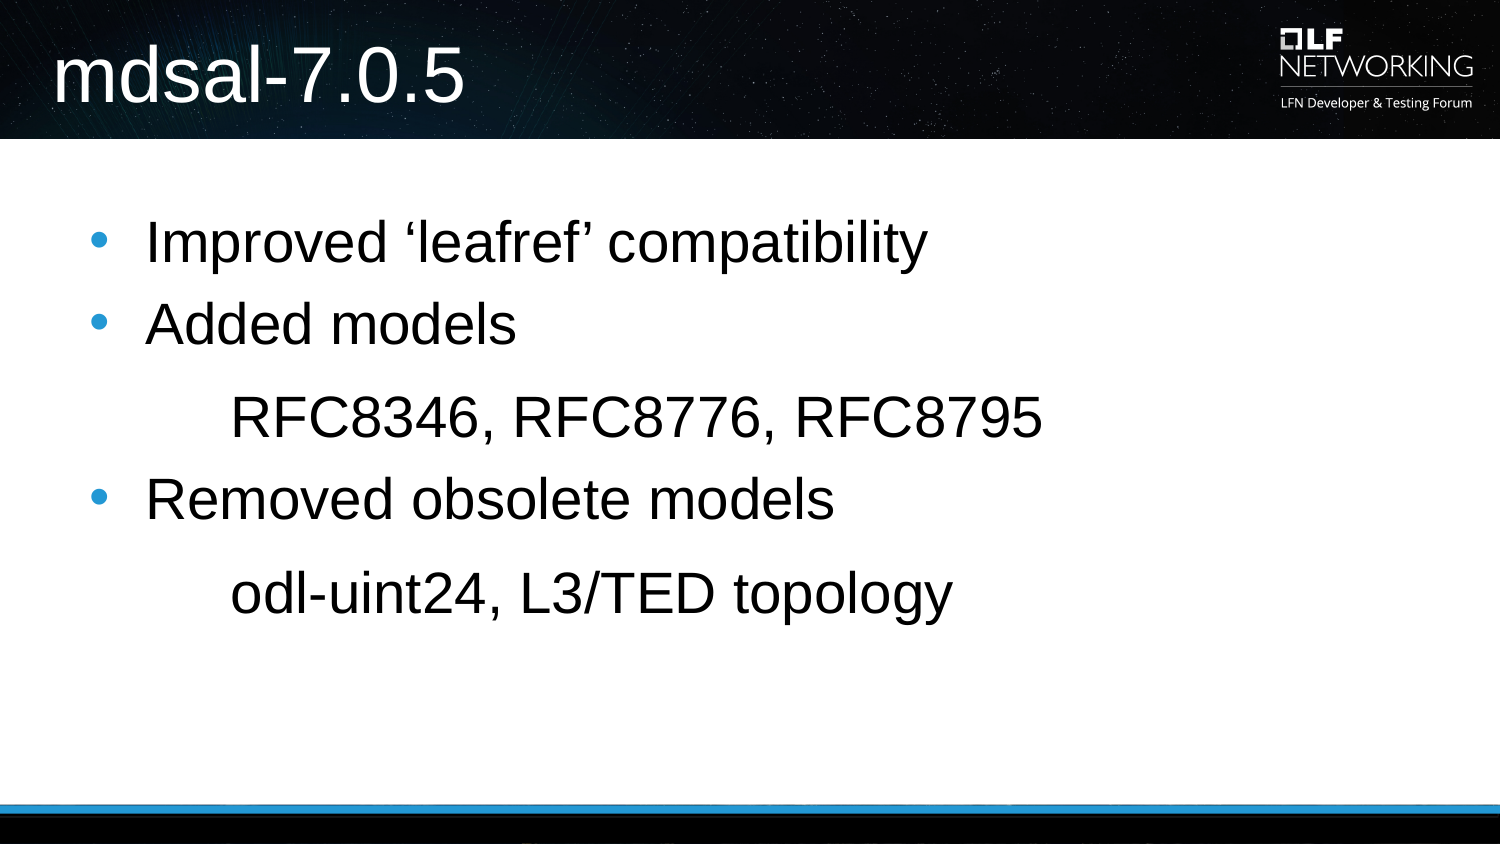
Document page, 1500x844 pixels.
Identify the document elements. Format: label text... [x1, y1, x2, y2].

title mdsal-7.0.5 [37, 5, 1414, 137]
list Improved ‘leafref’ compatibility Added models RFC8346, RFC8776, RFC8795 Removed obsolete models odl-uint24, L3/TED topology [74, 196, 1269, 754]
picture [0, 0, 1500, 139]
